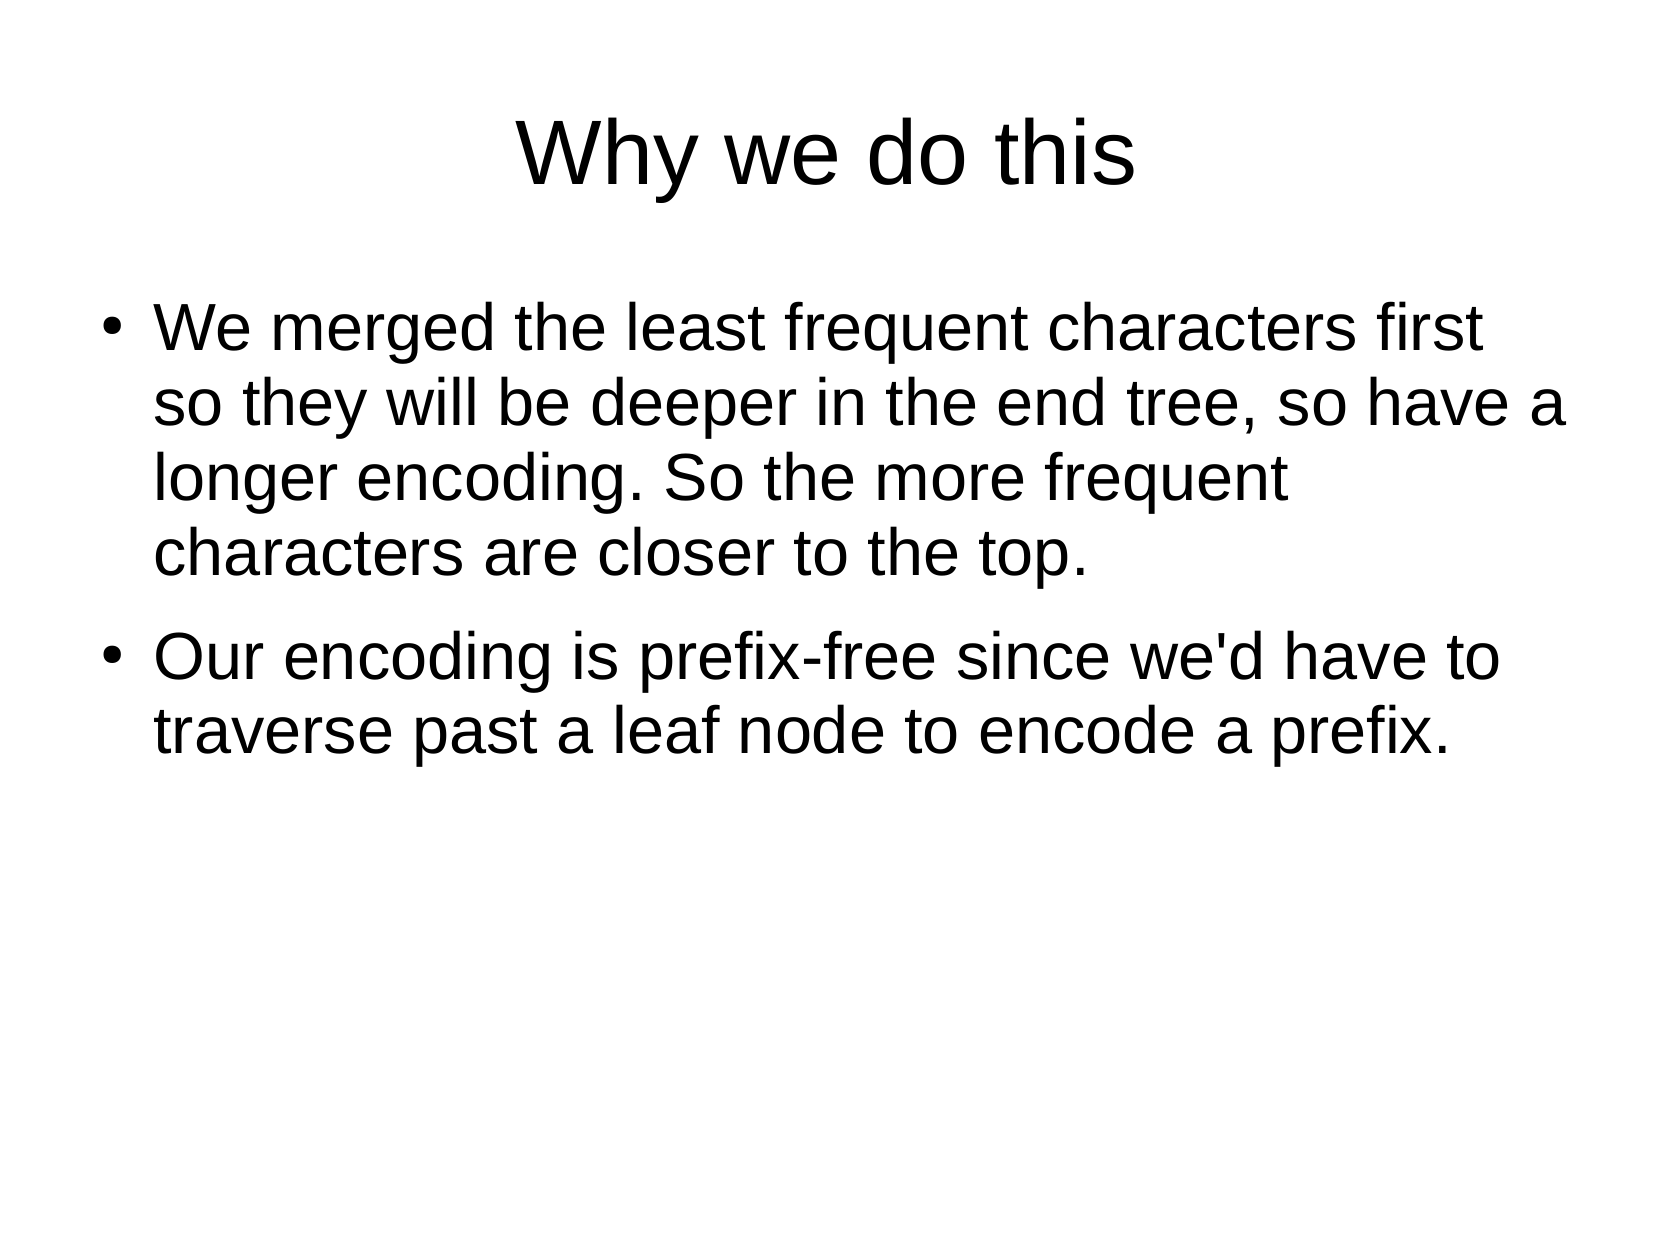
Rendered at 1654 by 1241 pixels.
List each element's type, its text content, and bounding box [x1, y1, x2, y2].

list We merged the least frequent characters first so they will be deeper in the end tree, so have a longer encoding. So the more frequent characters are closer to the top. Our encoding is prefix-free since we'd have to traverse past a leaf node to encode a prefix. [82, 290, 1571, 1094]
title Why we do this [82, 56, 1571, 250]
